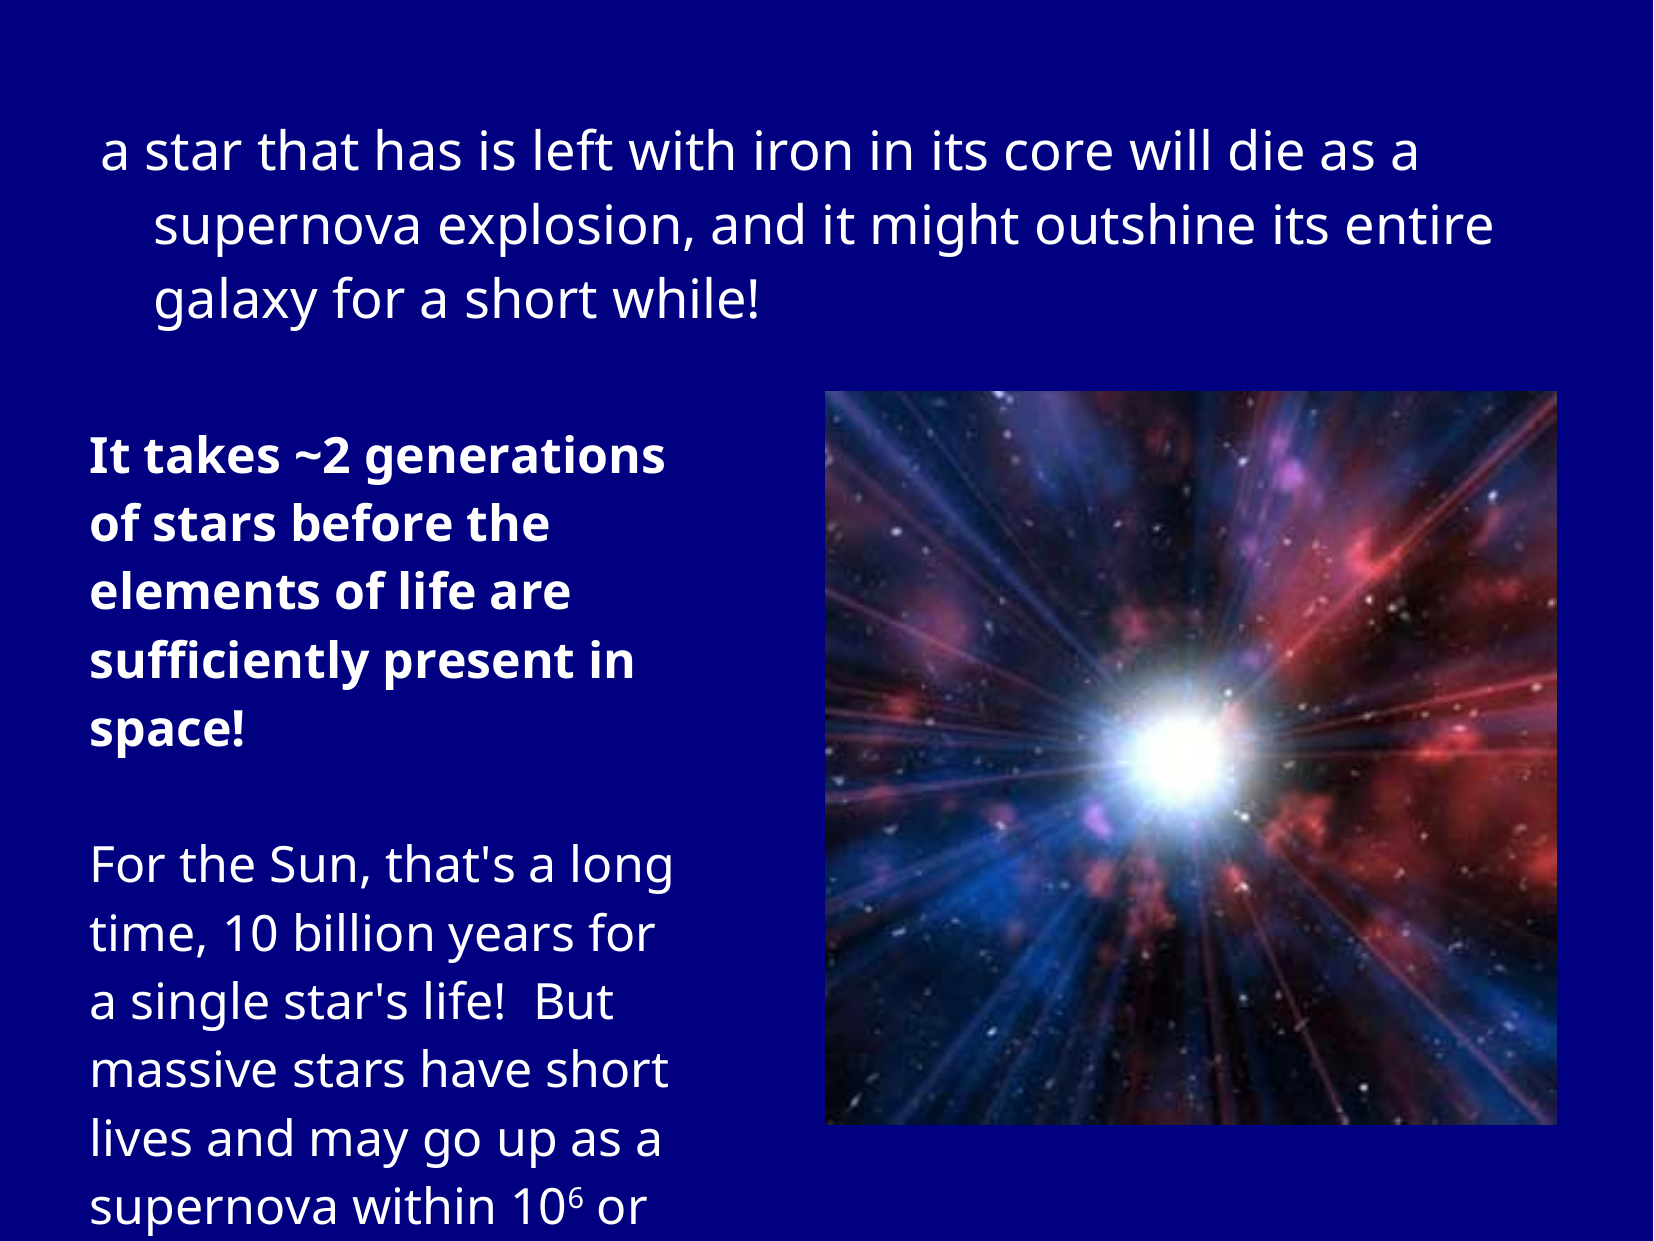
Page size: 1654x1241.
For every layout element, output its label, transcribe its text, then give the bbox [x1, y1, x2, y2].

picture [825, 391, 1557, 1126]
list a star that has is left with iron in its core will die as a supernova explosion, and it might outshine its entire galaxy for a short while! [82, 112, 1613, 488]
text_box It takes ~2 generations of stars before the elements of life are sufficiently present in space! For the Sun, that's a long time, 10 billion years for a single star's life! But massive stars have short lives and may go up as a supernova within 106 or 107 years [75, 412, 713, 1158]
